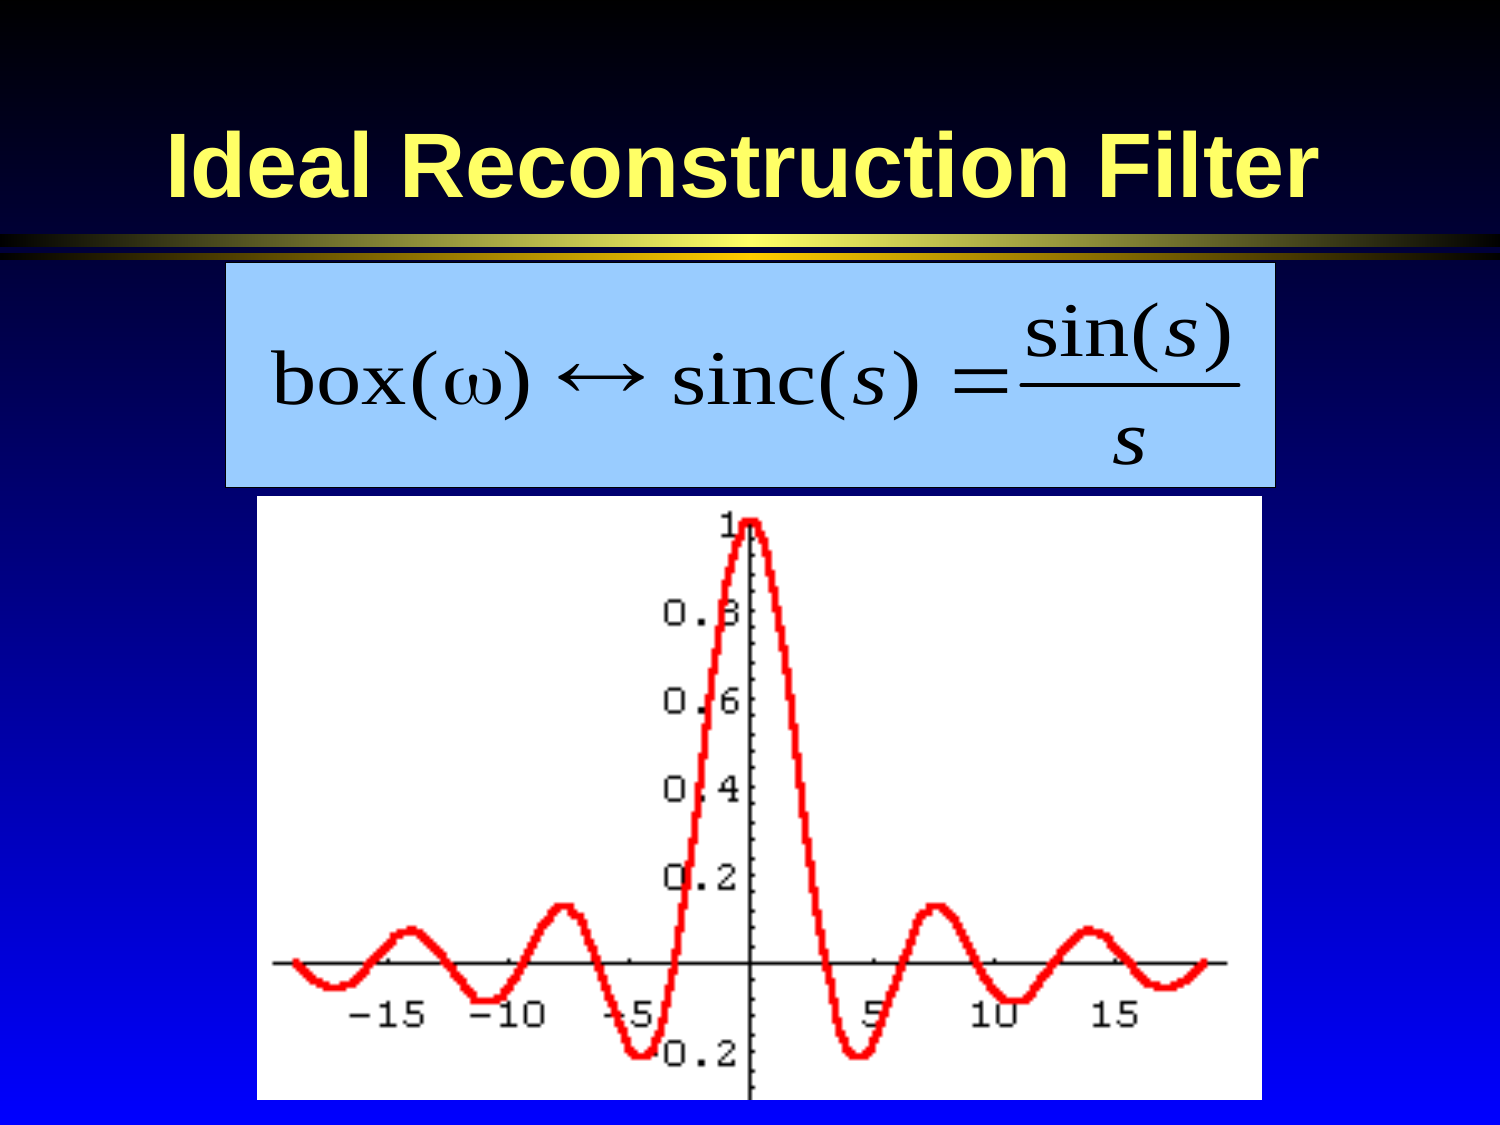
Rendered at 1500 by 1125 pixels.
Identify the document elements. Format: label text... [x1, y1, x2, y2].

text_box [225, 262, 1276, 488]
chart [257, 282, 1261, 482]
picture [257, 496, 1262, 1101]
title Ideal Reconstruction Filter [99, 37, 1388, 225]
